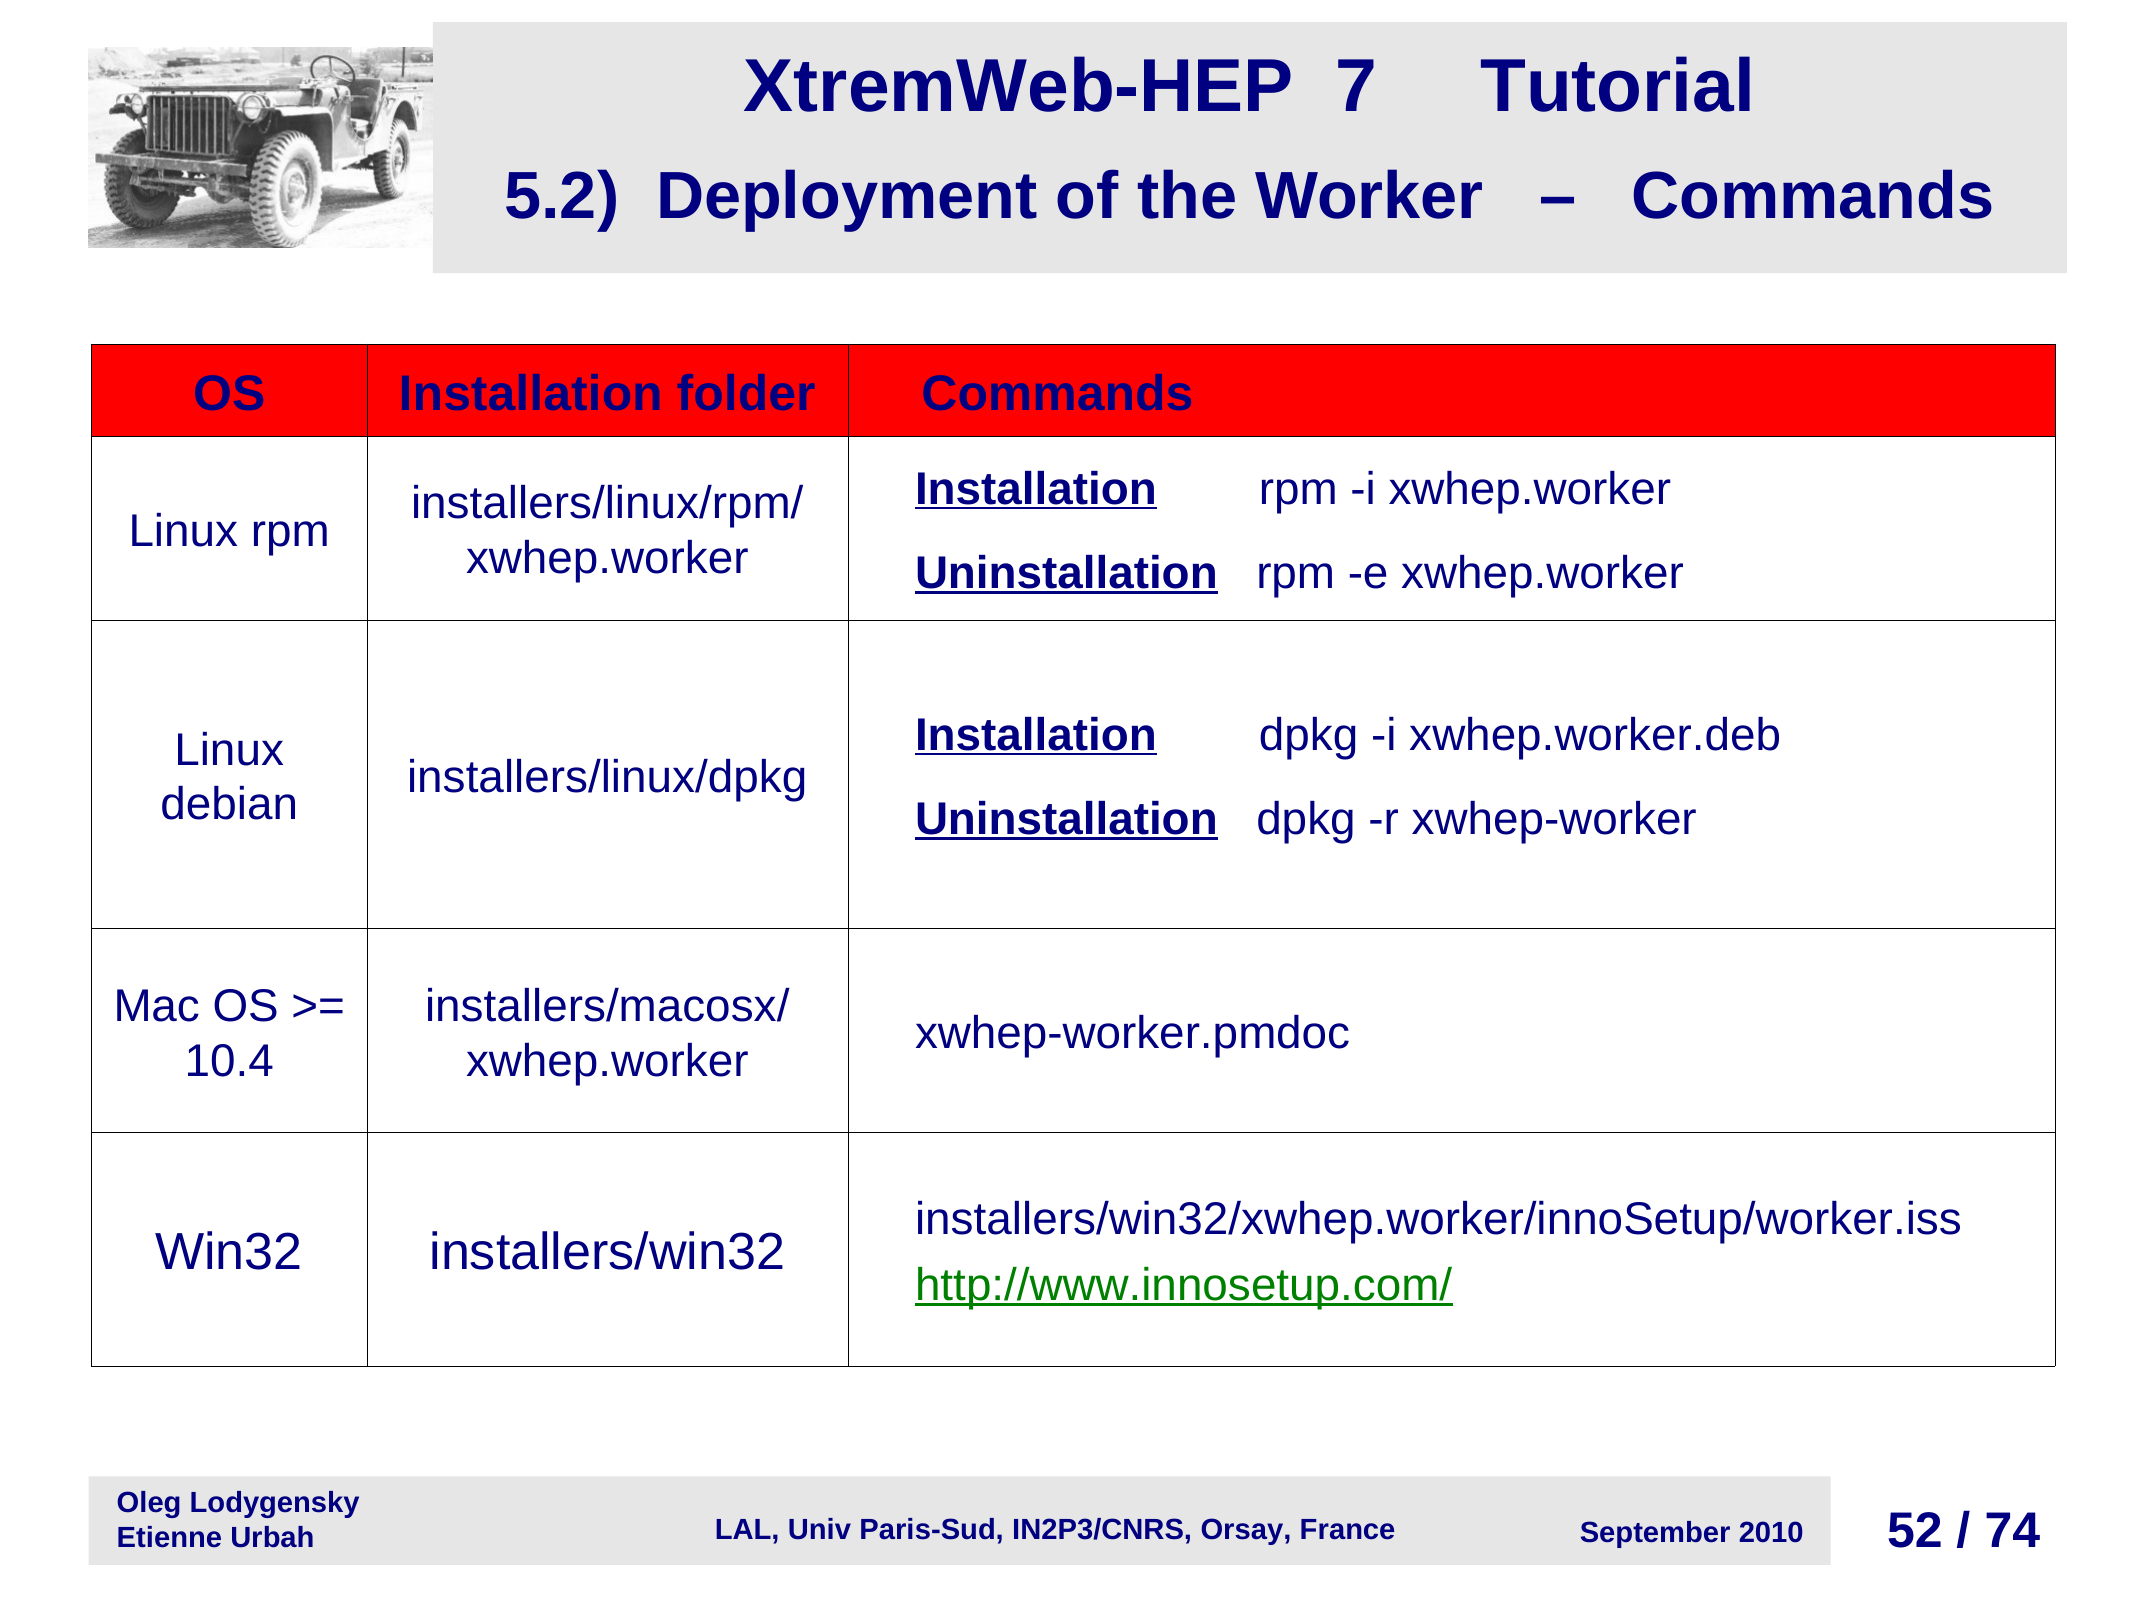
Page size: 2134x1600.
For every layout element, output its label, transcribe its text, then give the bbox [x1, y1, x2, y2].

picture [88, 47, 433, 248]
table_cell Installation dpkg -i xwhep.worker.deb Uninstallation dpkg -r xwhep-worker [849, 621, 2055, 928]
table_header Commands [849, 345, 2055, 436]
table_cell Linux debian [92, 621, 367, 928]
table_cell installers/win32/xwhep.worker/innoSetup/worker.iss http://www.innosetup.com/ [849, 1133, 2055, 1366]
table_cell installers/win32 [368, 1133, 848, 1366]
table_cell Win32 [92, 1133, 367, 1366]
table_cell installers/linux/rpm/xwhep.worker [368, 437, 848, 620]
table_cell installers/linux/dpkg [368, 621, 848, 928]
table_cell Installation rpm -i xwhep.worker Uninstallation rpm -e xwhep.worker [849, 437, 2055, 620]
table_header OS [92, 345, 367, 436]
table_cell Mac OS >= 10.4 [92, 929, 367, 1132]
table_cell installers/macosx/xwhep.worker [368, 929, 848, 1132]
title 5.2) Deployment of the Worker – Commands [442, 118, 2067, 266]
table_cell Linux rpm [92, 437, 367, 620]
table_header Installation folder [368, 345, 848, 436]
table_cell xwhep-worker.pmdoc [849, 929, 2055, 1132]
